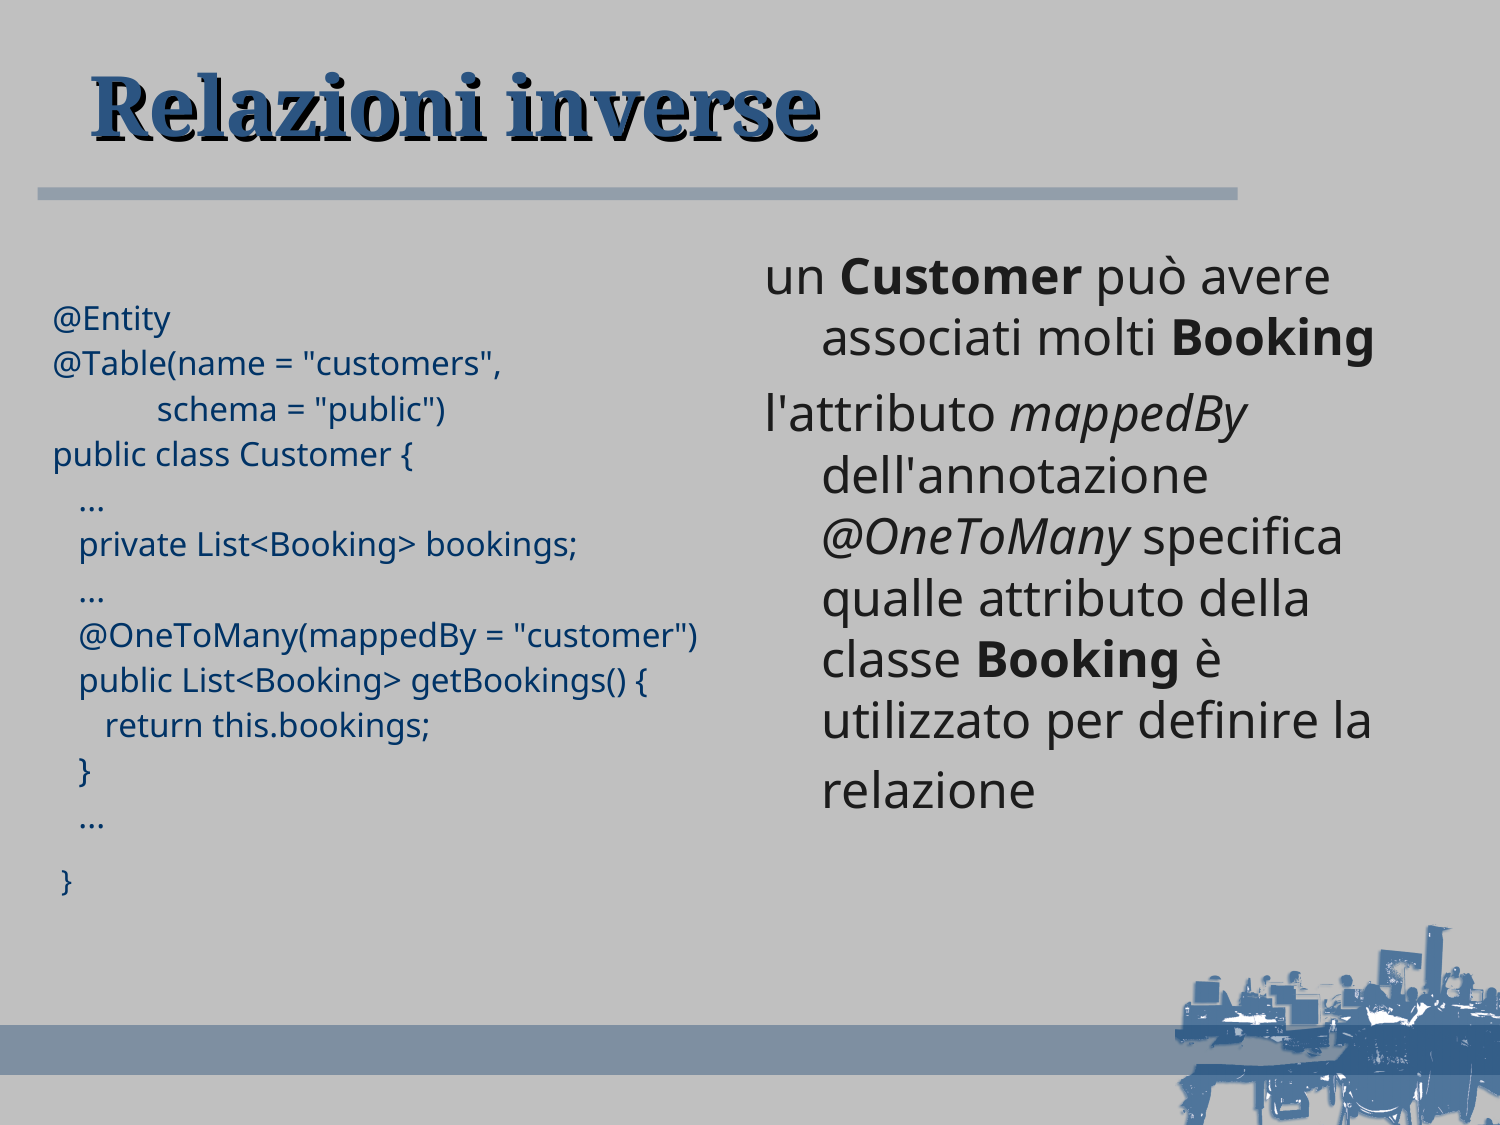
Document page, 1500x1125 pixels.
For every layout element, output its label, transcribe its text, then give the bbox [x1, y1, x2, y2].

list un Customer può avere associati molti Booking l'attributo mappedBy dell'annotazione @OneToMany specifica qualle attributo della classe Booking è utilizzato per definire la relazione [750, 237, 1426, 1006]
title Relazioni inverse [75, 35, 1426, 174]
text_box @Entity @Table(name = "customers", schema = "public") public class Customer { ... private List<Booking> bookings; ... @OneToMany(mappedBy = "customer") public List<Booking> getBookings() { return this.bookings; } ... } [37, 287, 763, 910]
